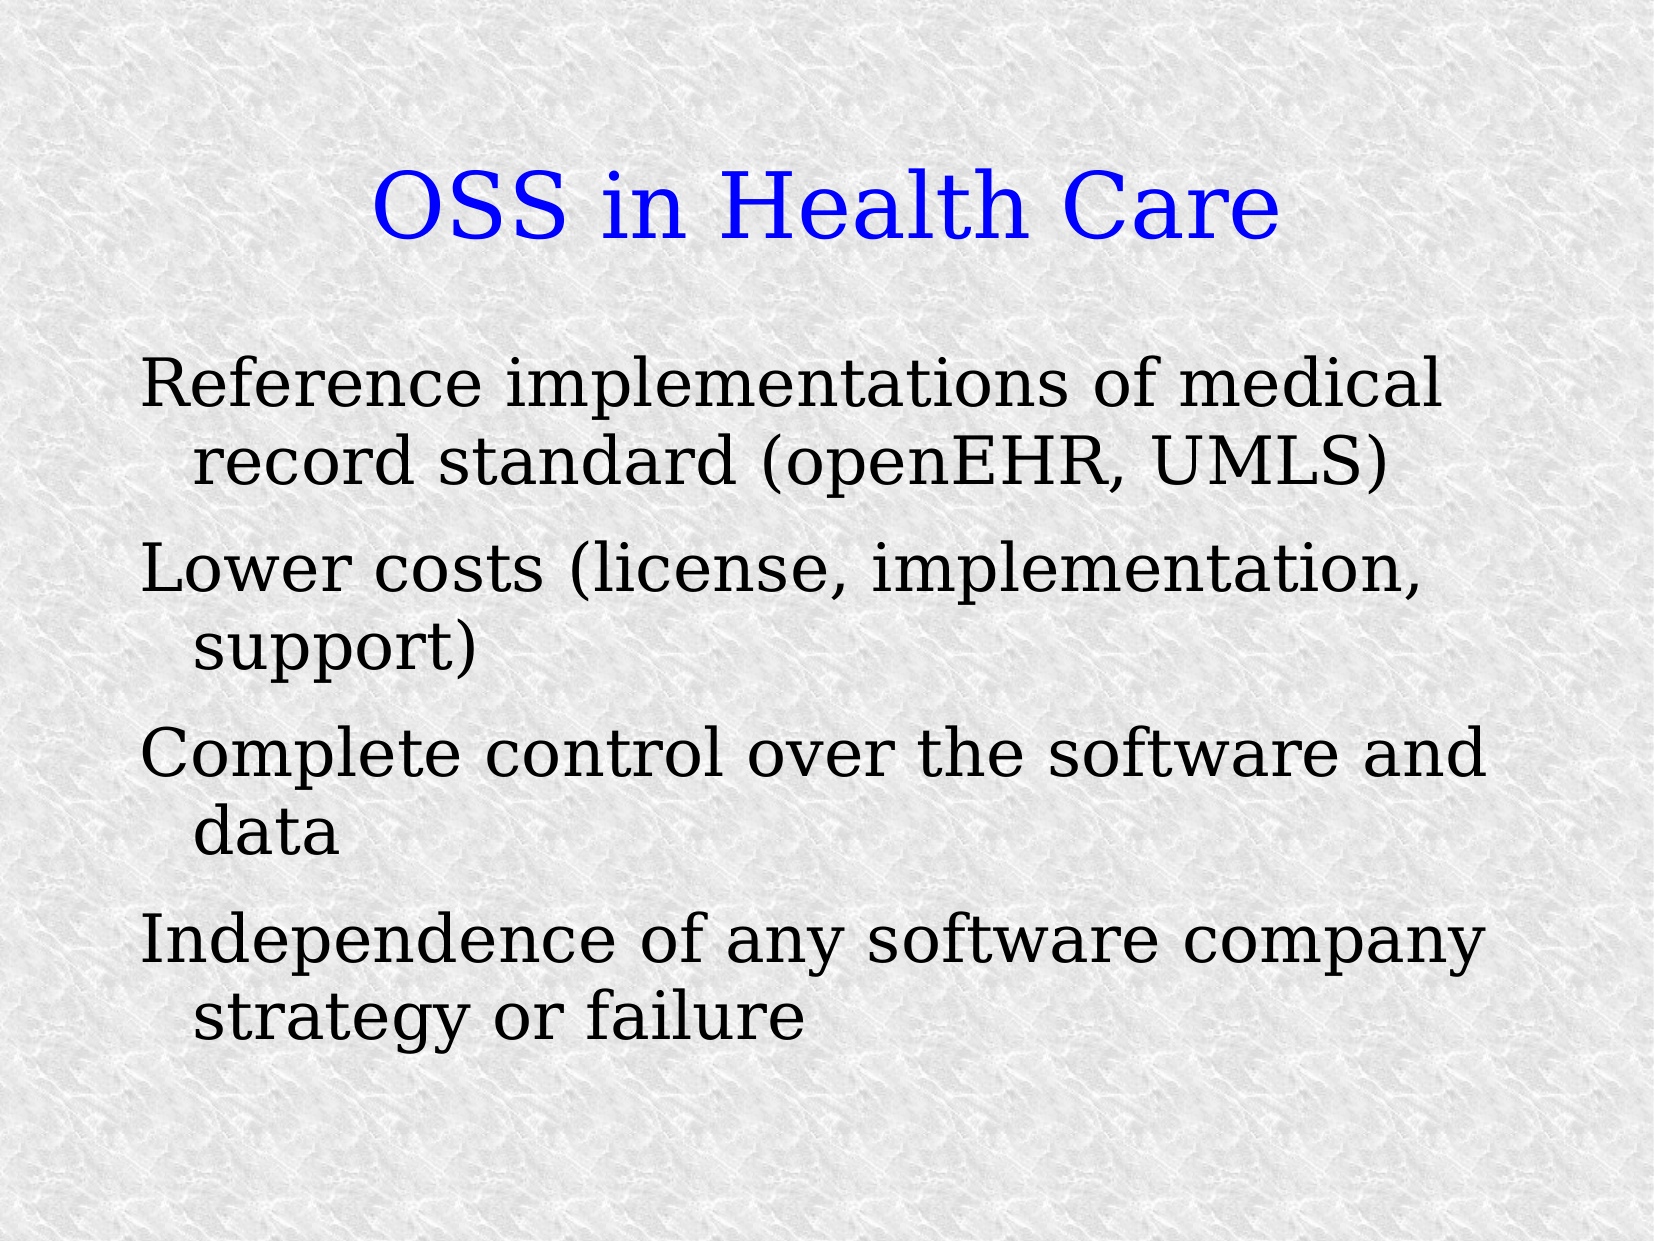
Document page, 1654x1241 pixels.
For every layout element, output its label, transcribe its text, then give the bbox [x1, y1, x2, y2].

picture [0, 0, 1654, 1241]
list Reference implementations of medical record standard (openEHR, UMLS) Lower costs (license, implementation, support) Complete control over the software and data Independence of any software company strategy or failure [121, 344, 1534, 1127]
title OSS in Health Care [121, 102, 1534, 311]
